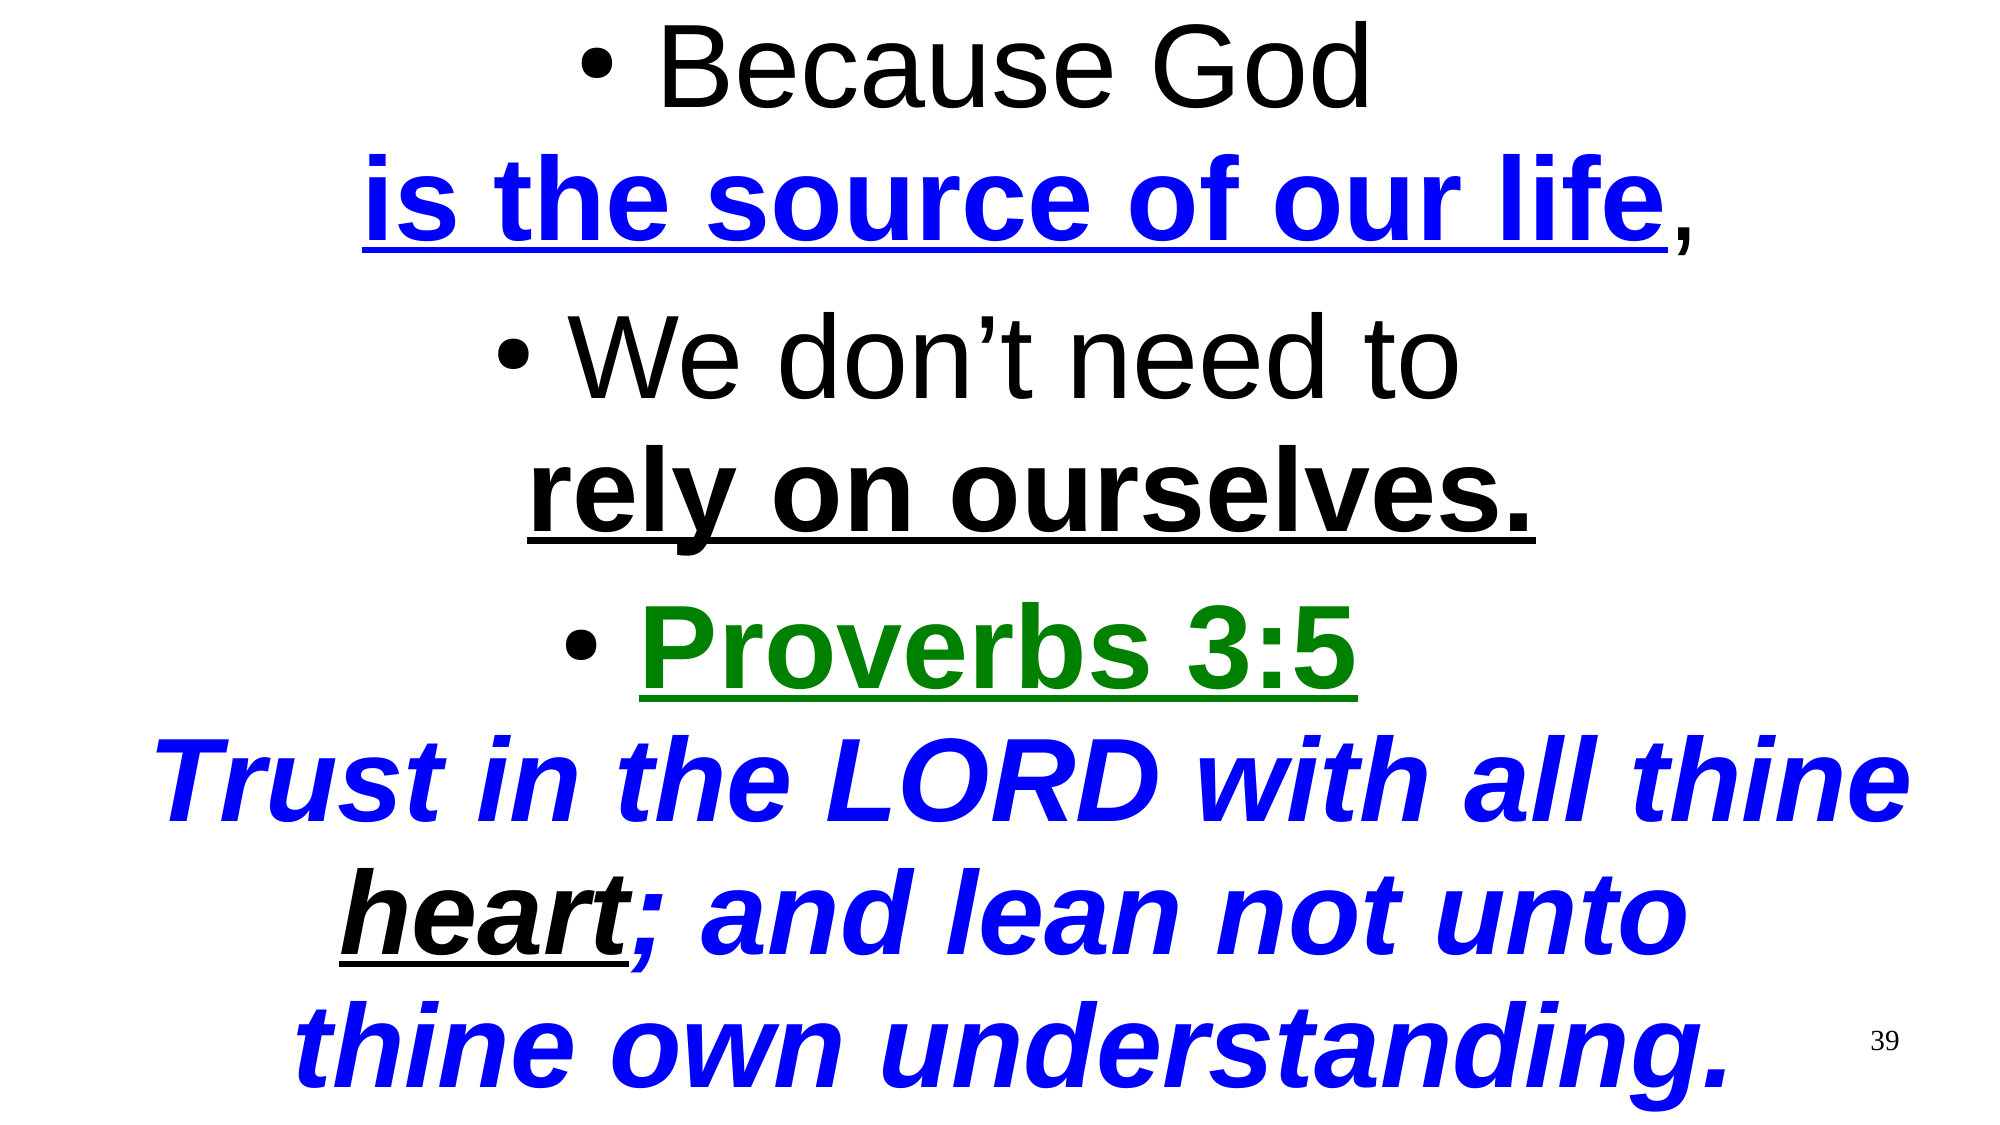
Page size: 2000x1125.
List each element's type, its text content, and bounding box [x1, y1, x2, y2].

list Because God is the source of our life, We don’t need to rely on ourselves. Proverbs 3:5 Trust in the LORD with all thine heart; and lean not unto thine own understanding. [0, 0, 1996, 1123]
